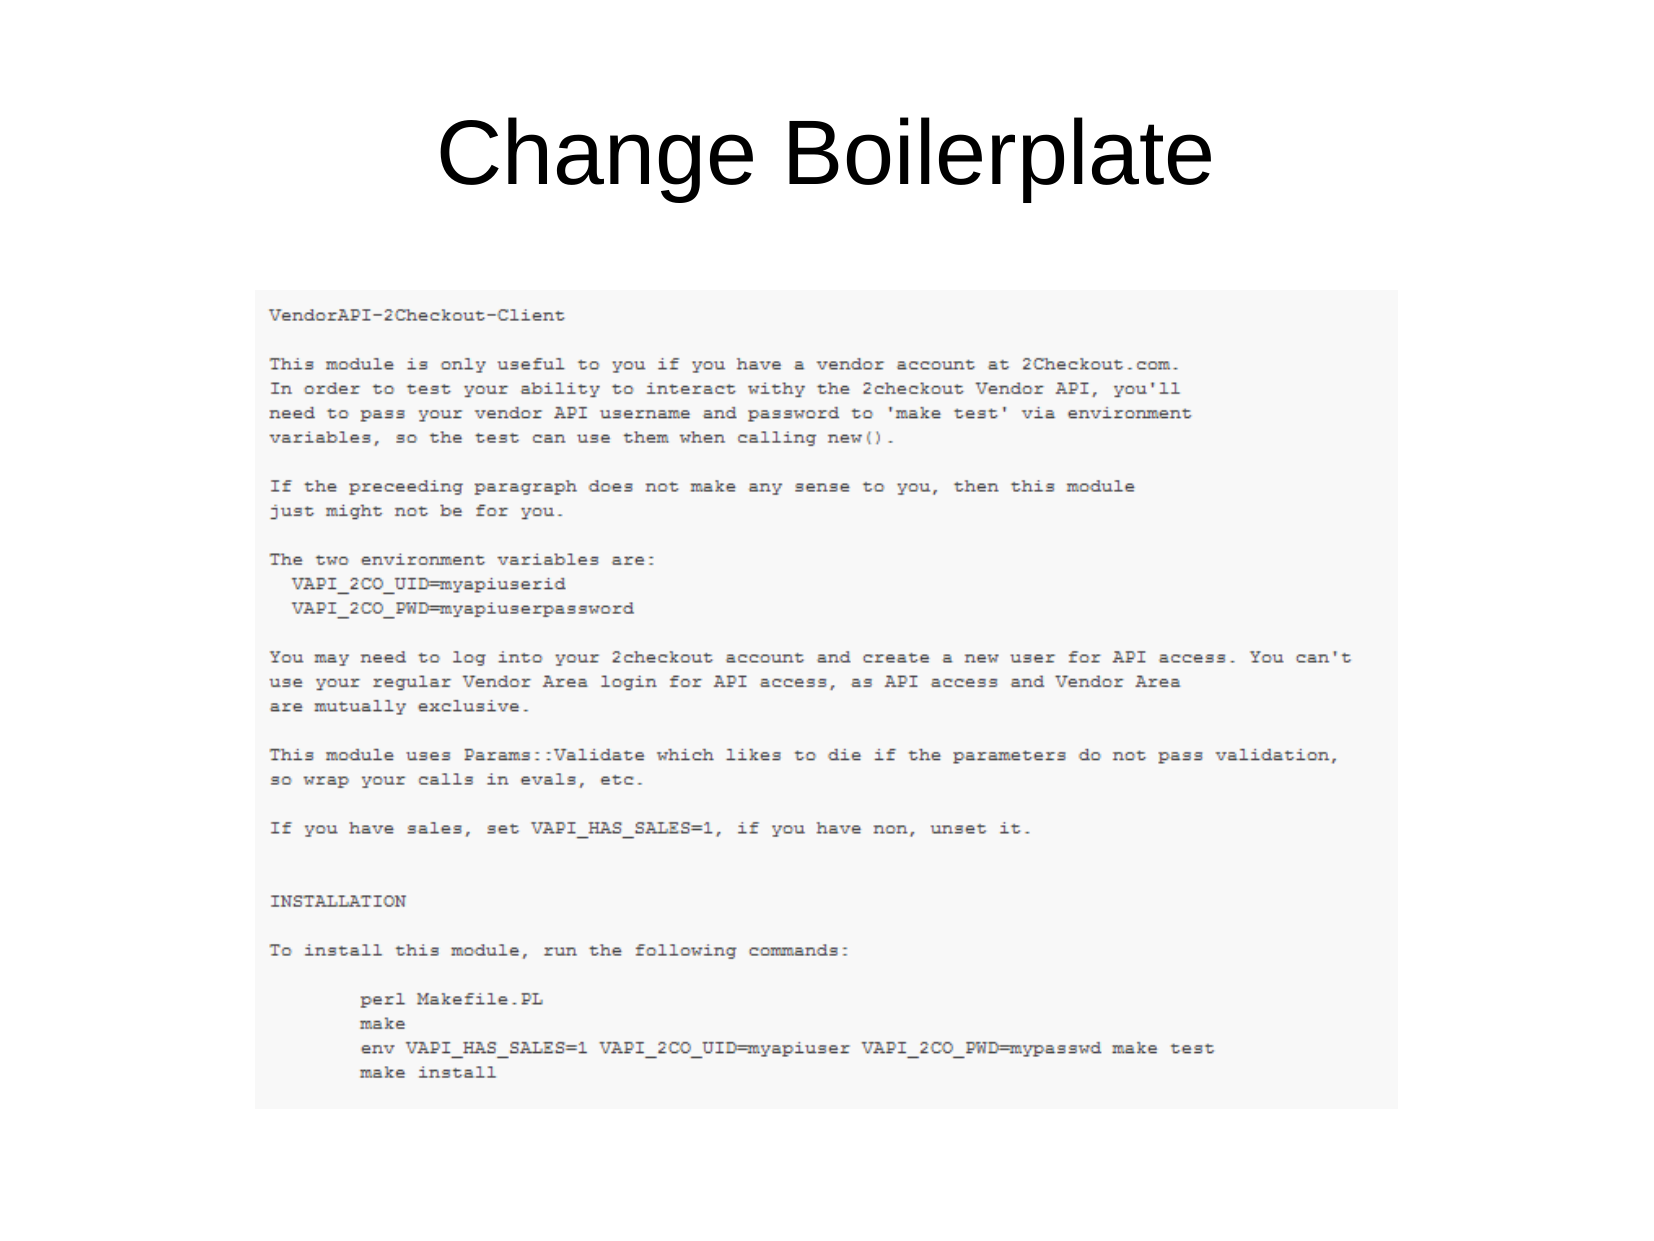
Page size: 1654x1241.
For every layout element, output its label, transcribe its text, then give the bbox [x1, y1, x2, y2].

picture [255, 290, 1398, 1109]
title Change Boilerplate [82, 49, 1571, 257]
